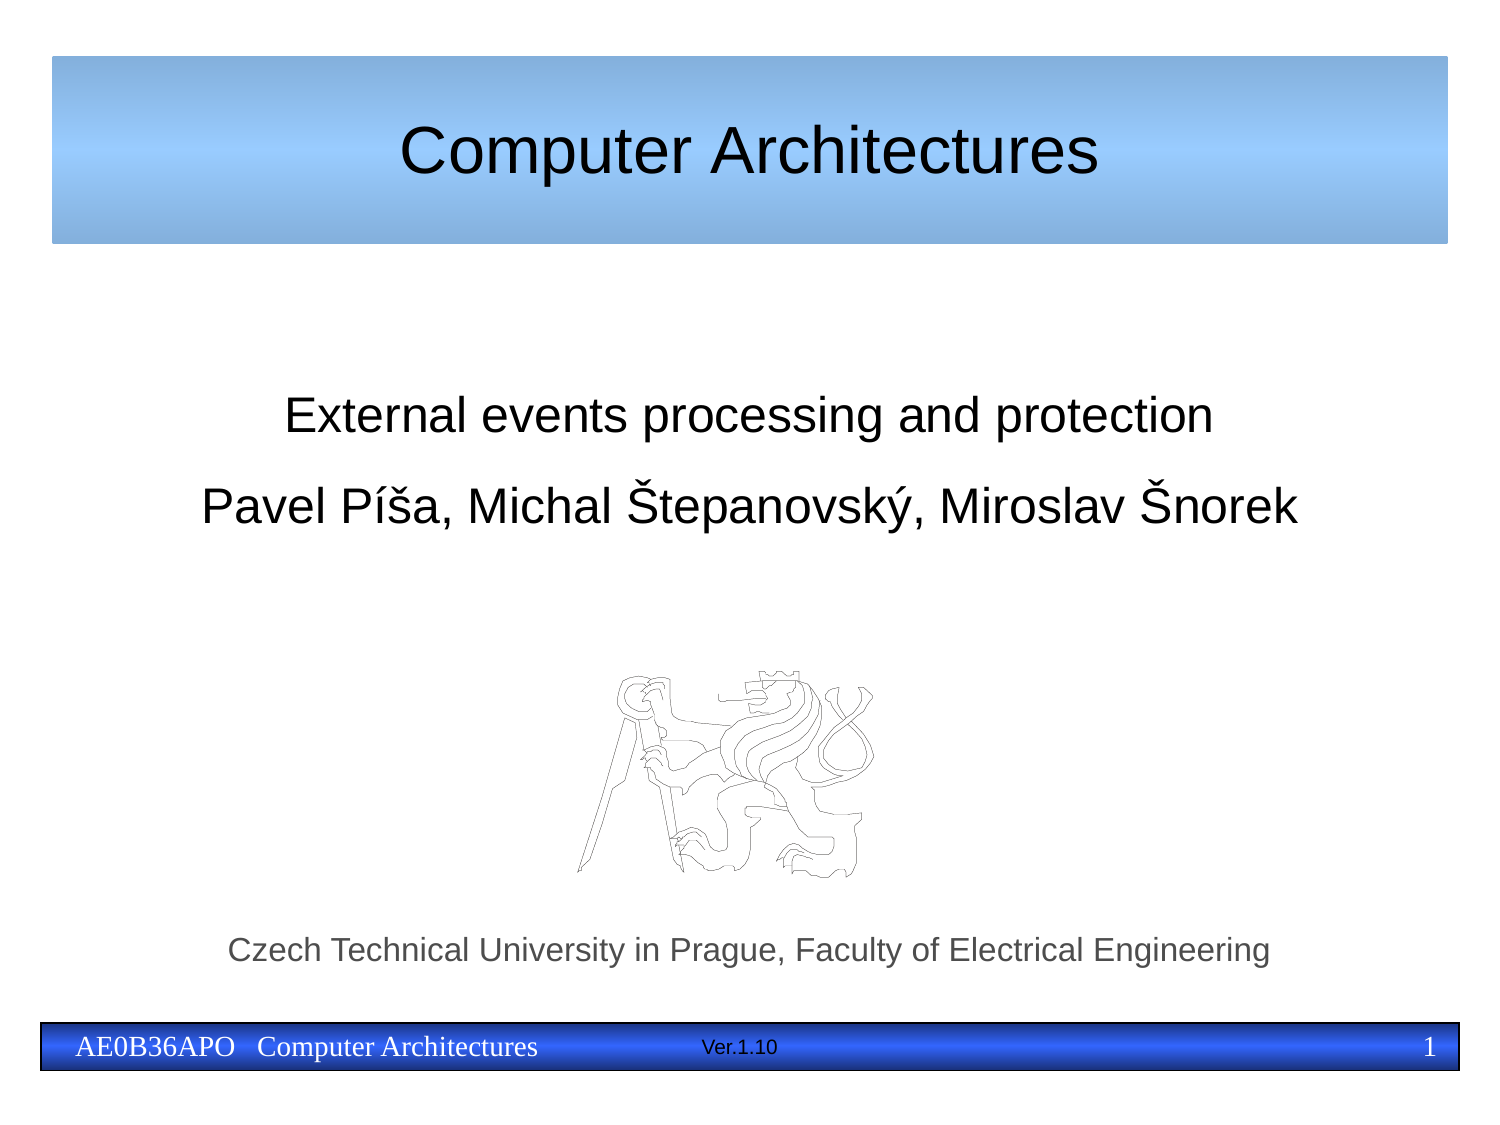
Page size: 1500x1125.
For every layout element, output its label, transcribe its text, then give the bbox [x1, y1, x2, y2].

text_box Czech Technical University in Prague, Faculty of Electrical Engineering [199, 920, 1301, 977]
title Computer Architectures [52, 56, 1448, 244]
chart [574, 668, 879, 884]
text_box Ver.1.10 [686, 1028, 805, 1065]
text_box External events processing and protection Pavel Píša, Michal Štepanovský, Miroslav Šnorek [53, 374, 1447, 542]
